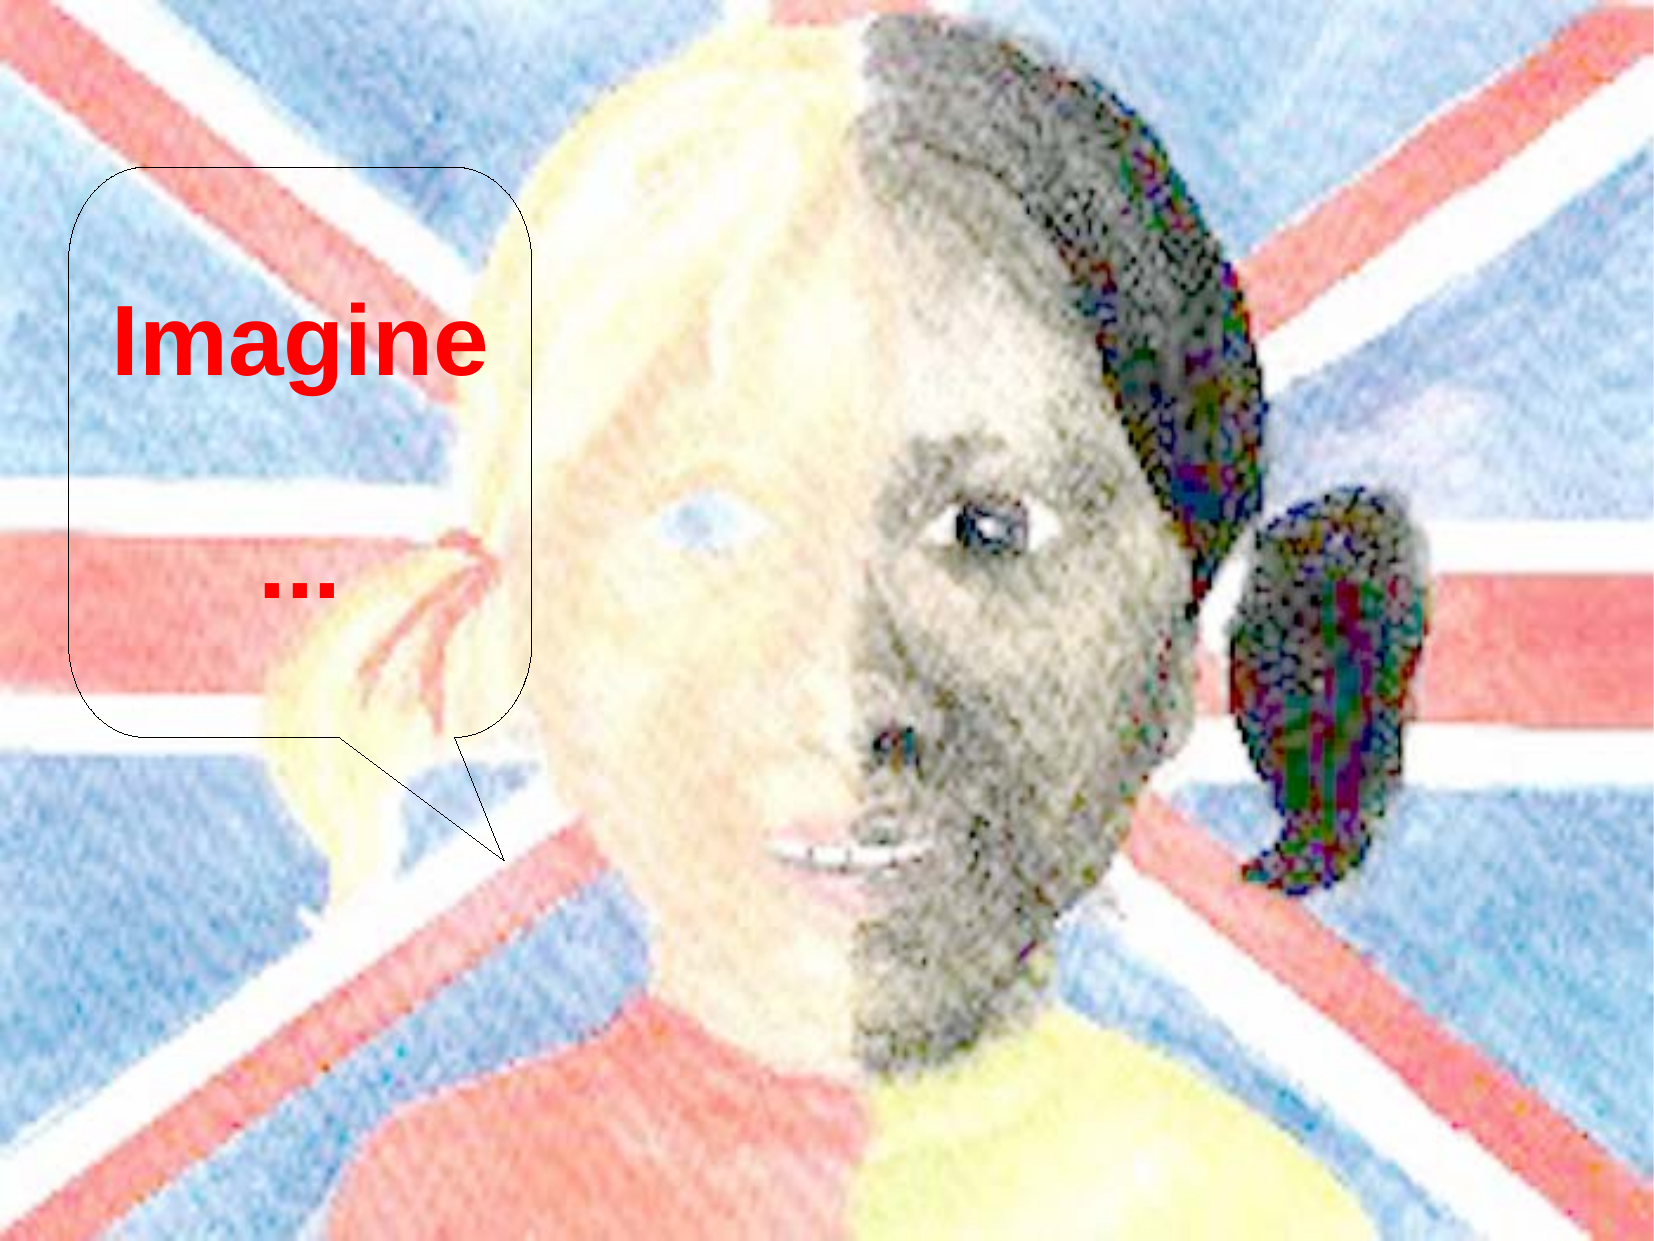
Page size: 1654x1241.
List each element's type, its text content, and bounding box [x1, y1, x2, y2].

text_box Imagine ... [68, 167, 532, 861]
picture [0, 0, 1654, 1241]
